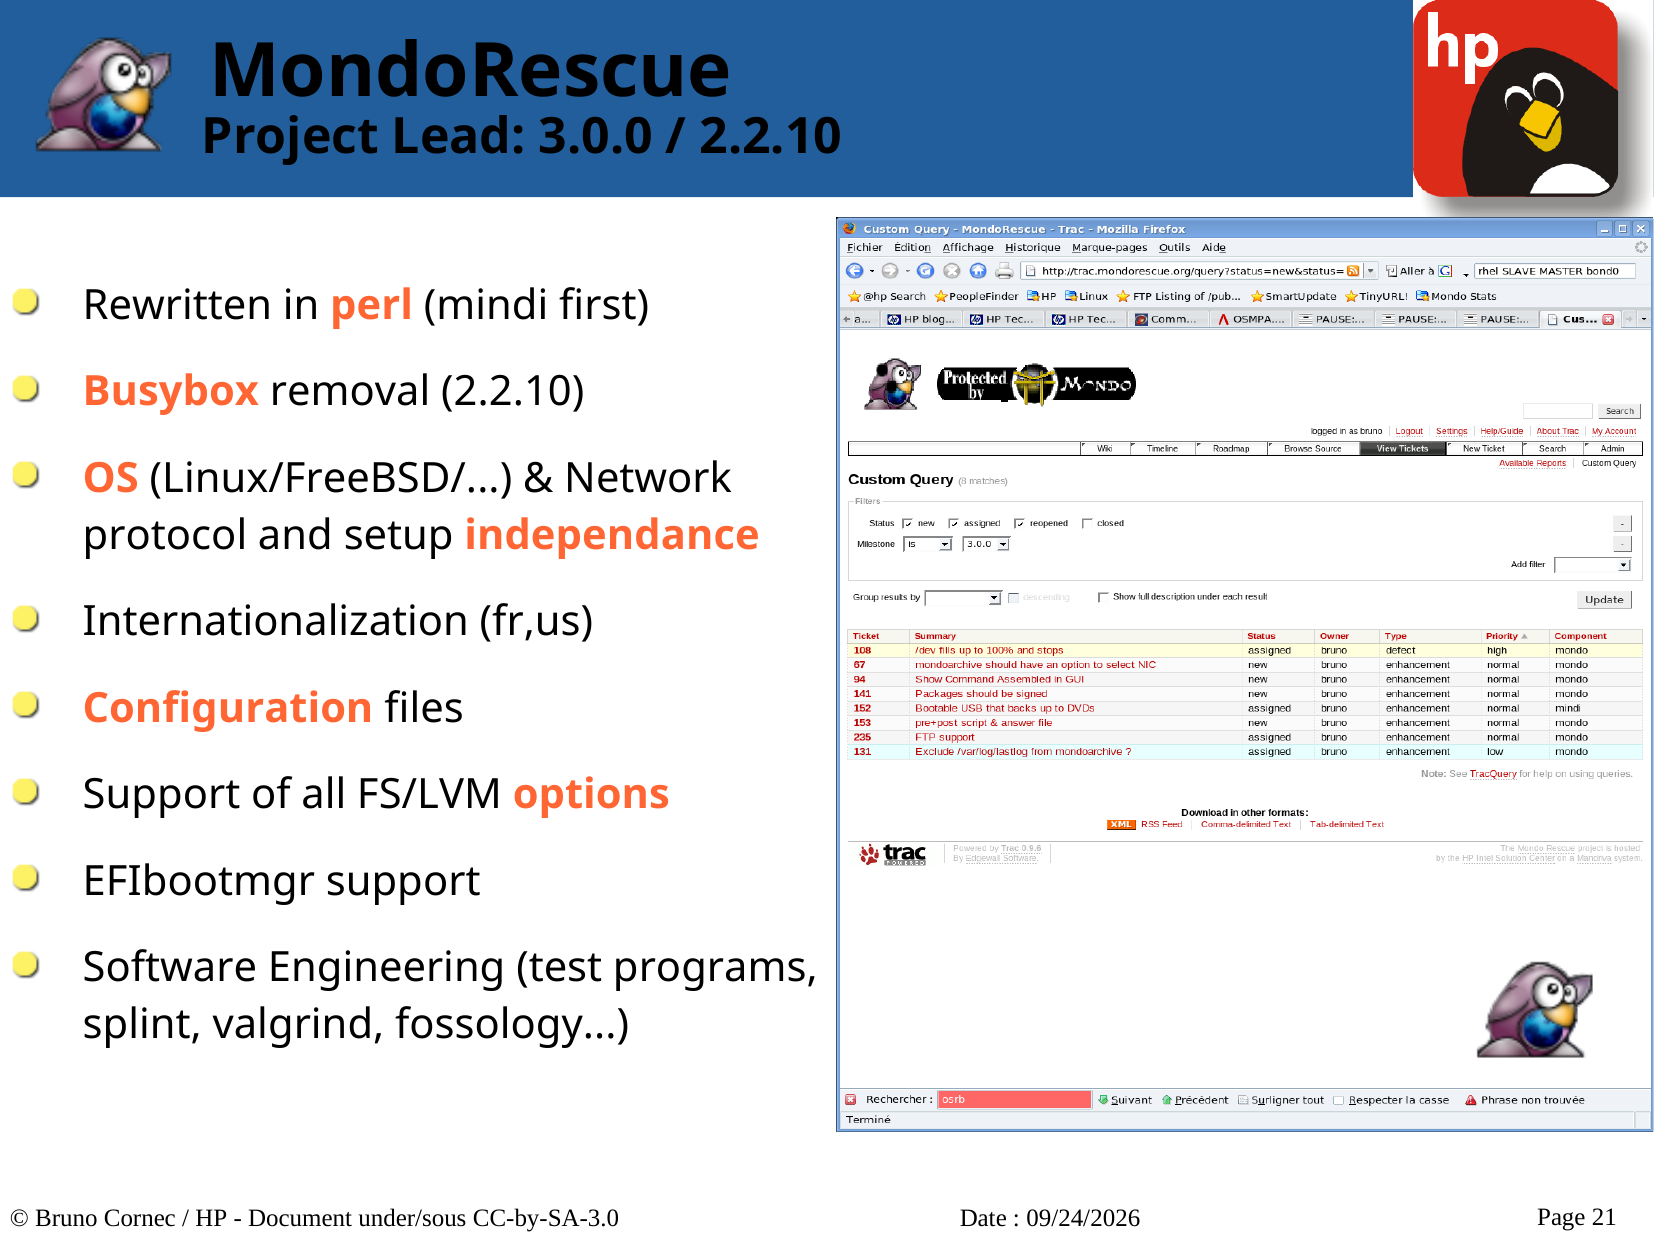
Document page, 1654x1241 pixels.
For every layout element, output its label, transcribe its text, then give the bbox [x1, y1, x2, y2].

picture [0, 0, 211, 199]
picture [836, 0, 1654, 1132]
title Project Lead: 3.0.0 / 2.2.10 [201, 32, 1191, 241]
list Rewritten in perl (mindi first) Busybox removal (2.2.10) OS (Linux/FreeBSD/...) & Network protocol and setup independance Internationalization (fr,us) Configuration files Support of all FS/LVM options EFIbootmgr support Software Engineering (test programs, splint, valgrind, fossology...) [0, 274, 902, 1235]
